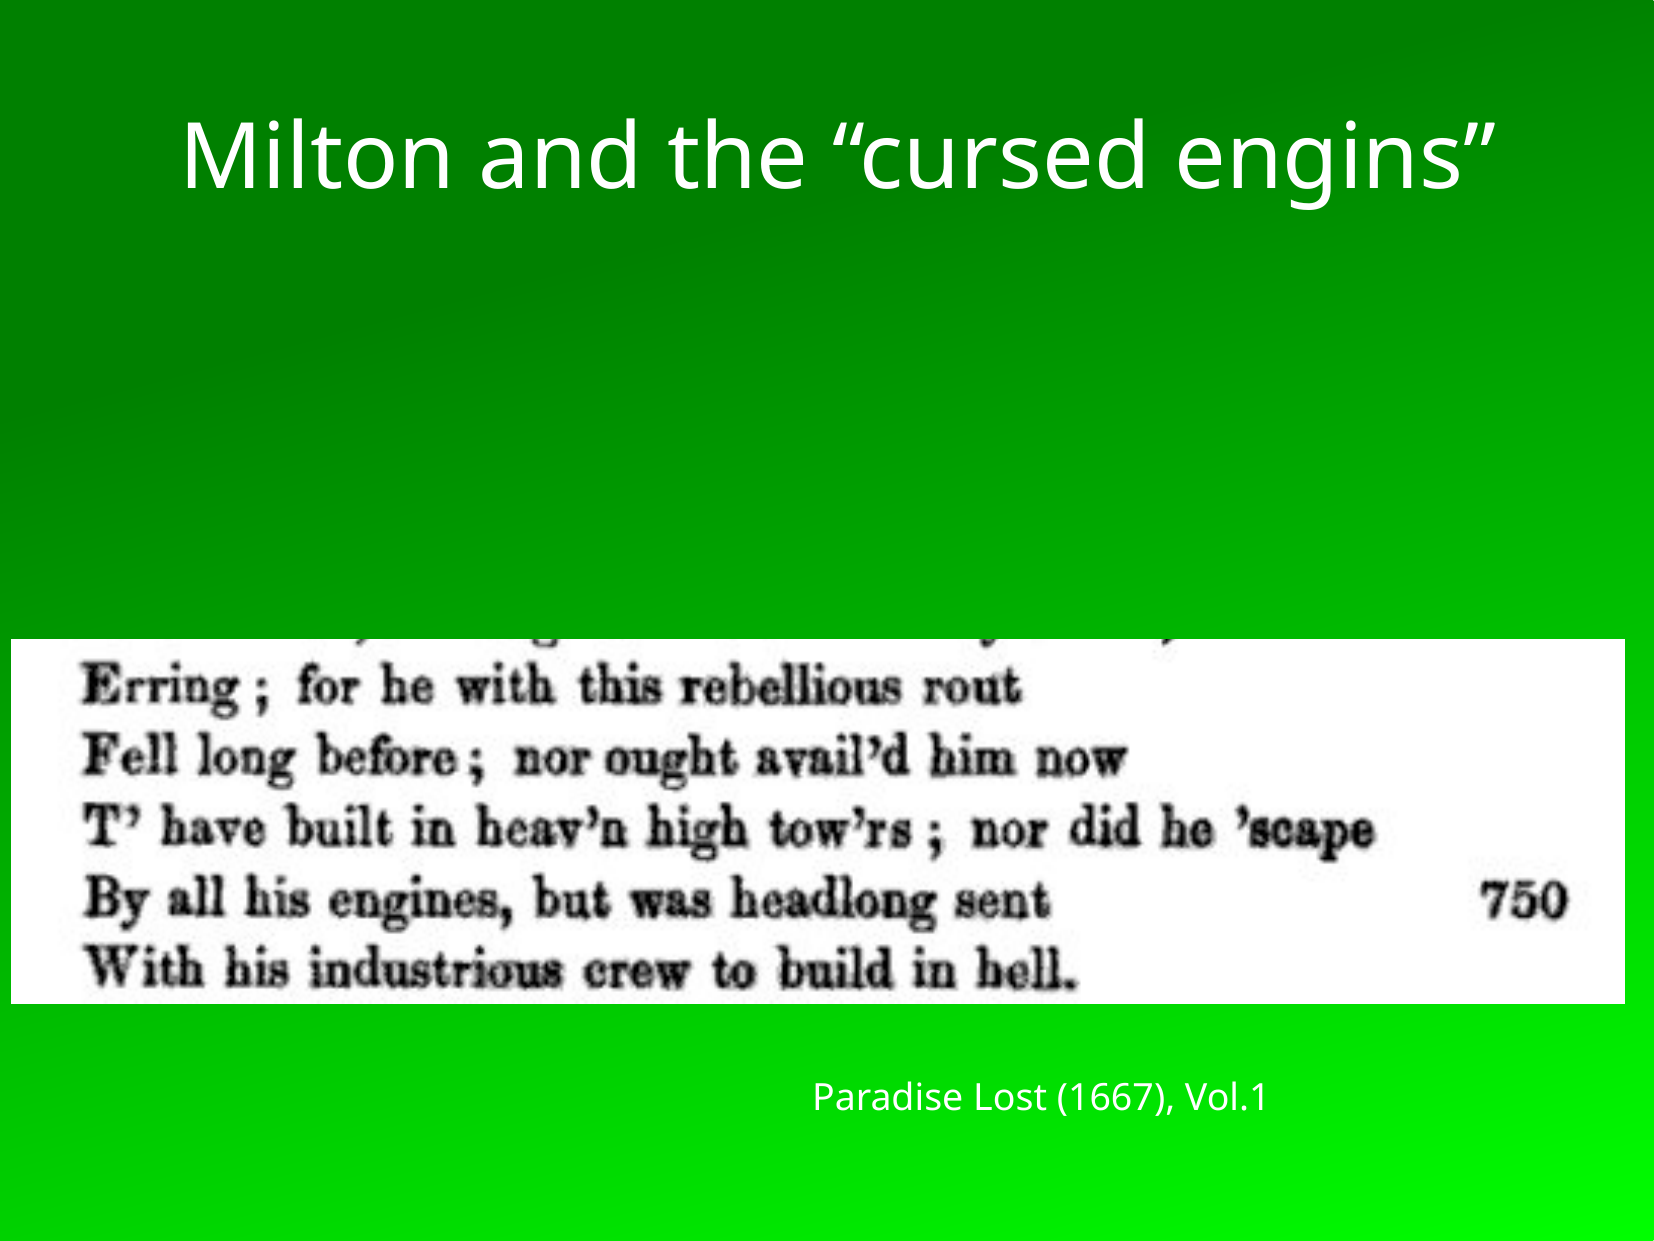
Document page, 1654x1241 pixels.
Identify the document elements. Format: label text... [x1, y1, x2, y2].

picture [11, 639, 1625, 1004]
text_box Paradise Lost (1667), Vol.1 [797, 1062, 1565, 1129]
title Milton and the “cursed engins” [82, 56, 1571, 250]
